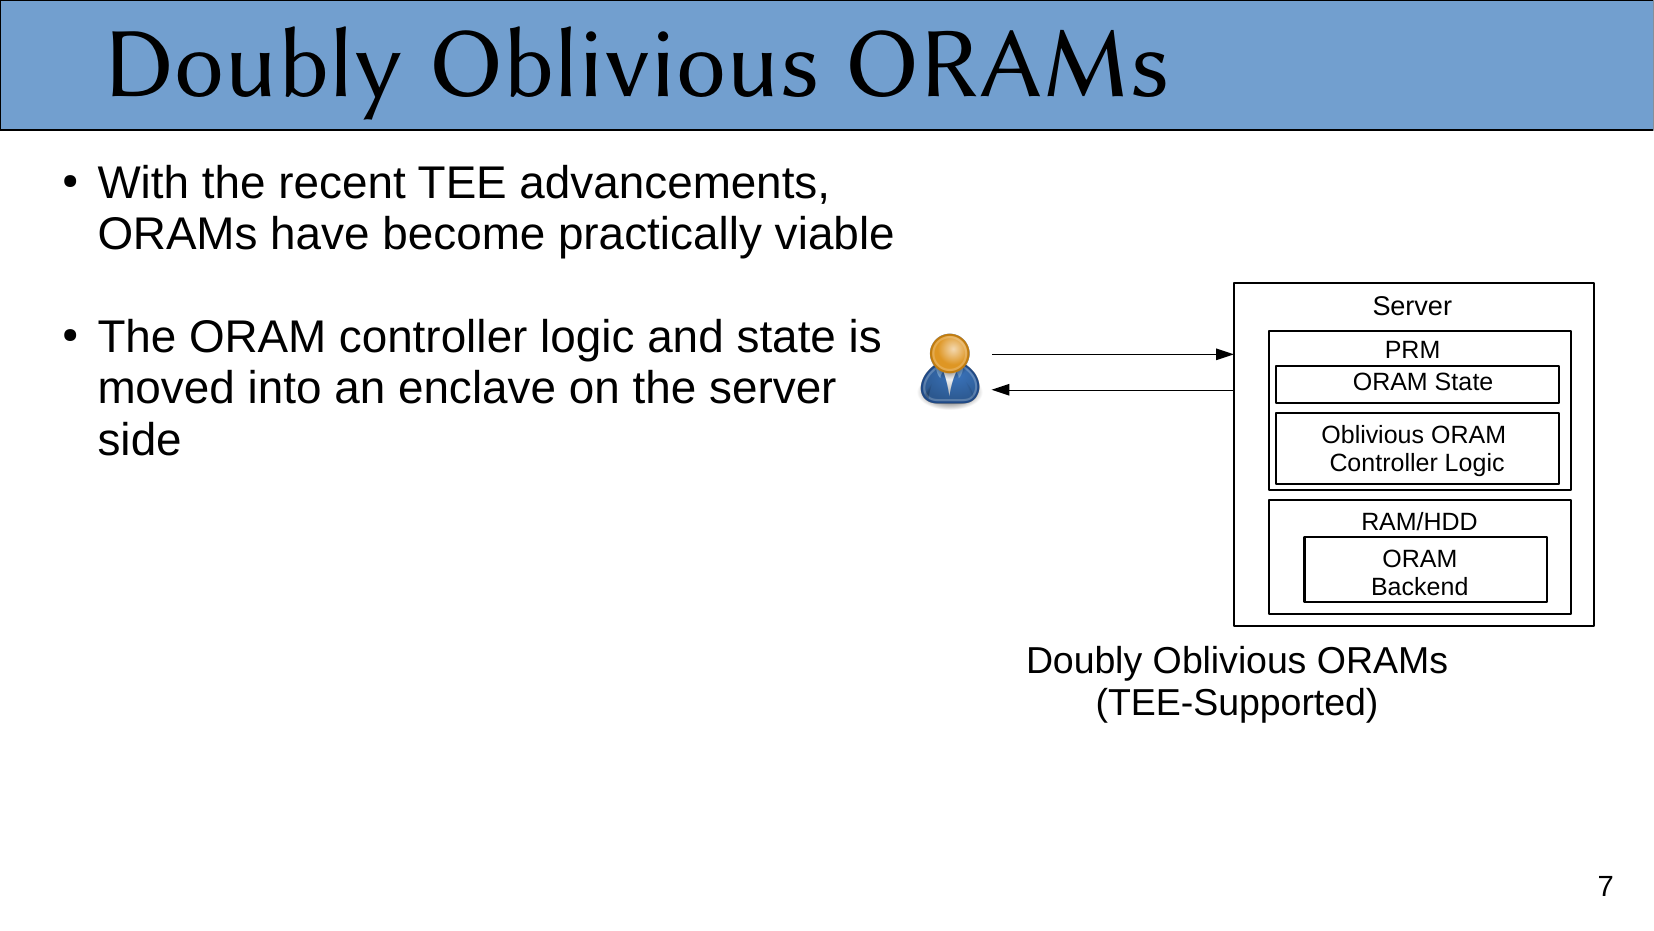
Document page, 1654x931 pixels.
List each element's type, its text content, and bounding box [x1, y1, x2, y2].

text_box ORAM State [1311, 360, 1536, 404]
text_box [1512, 0, 1654, 130]
text_box Oblivious ORAM Controller Logic [1281, 413, 1554, 544]
text_box Server [1357, 283, 1571, 329]
text_box 7 [1582, 862, 1630, 910]
text_box [1233, 283, 1595, 626]
text_box [0, 0, 88, 130]
text_box With the recent TEE advancements, ORAMs have become practically viable The ORAM controller logic and state is moved into an enclave on the server side [47, 149, 922, 931]
text_box Doubly Oblivious ORAMs (TEE-Supported) [986, 631, 1489, 773]
text_box PRM [1370, 328, 1571, 372]
text_box ORAM Backend [1304, 544, 1536, 609]
text_box Doubly Oblivious ORAMs [88, 0, 1512, 247]
picture [908, 330, 992, 414]
